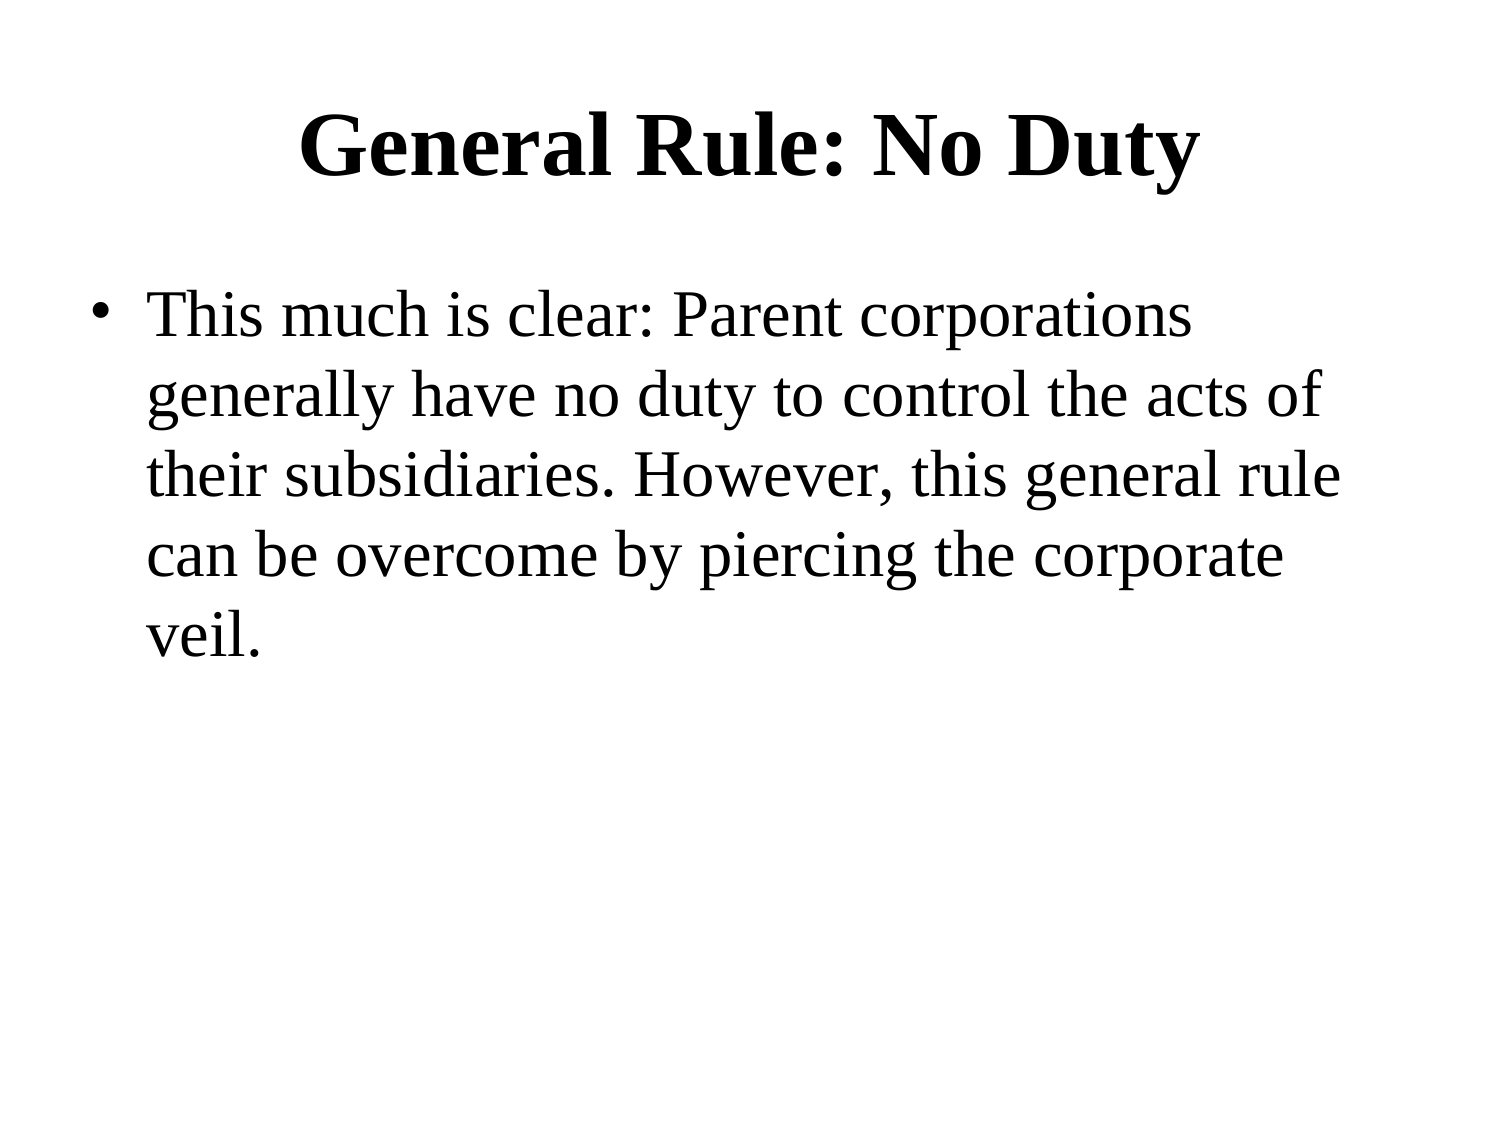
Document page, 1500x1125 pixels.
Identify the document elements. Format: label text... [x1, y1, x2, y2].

title General Rule: No Duty [75, 45, 1426, 233]
list This much is clear: Parent corporations generally have no duty to control the acts of their subsidiaries. However, this general rule can be overcome by piercing the corporate veil. [75, 262, 1426, 1005]
